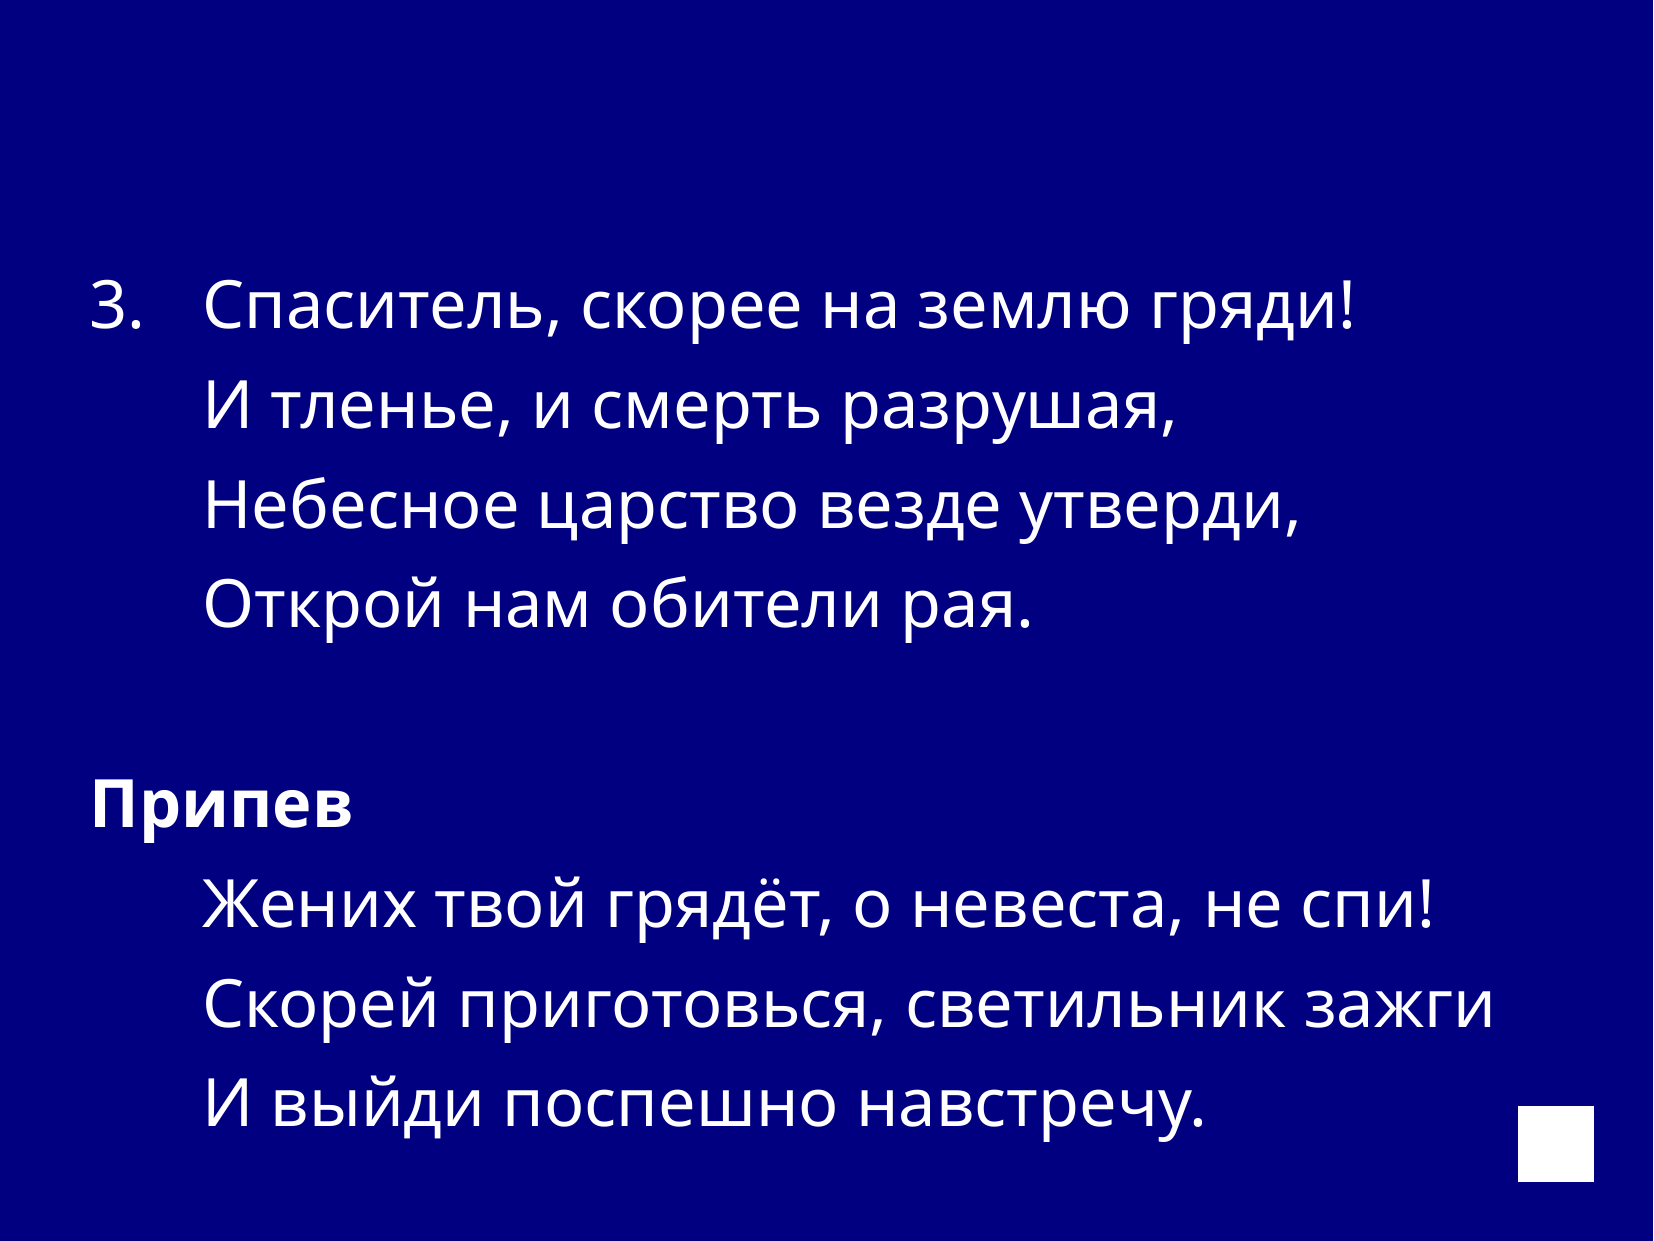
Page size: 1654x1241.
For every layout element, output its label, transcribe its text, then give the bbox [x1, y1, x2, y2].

text_box 3. Спаситель, скорее на землю гряди! И тленье, и смерть разрушая, Небесное царство везде утверди, Открой нам обители рая. Припев Жених твой грядёт, о невеста, не спи! Скорей приготовься, светильник зажги И выйди поспешно навстречу. [75, 150, 1653, 1163]
text_box [1518, 1163, 1594, 1182]
